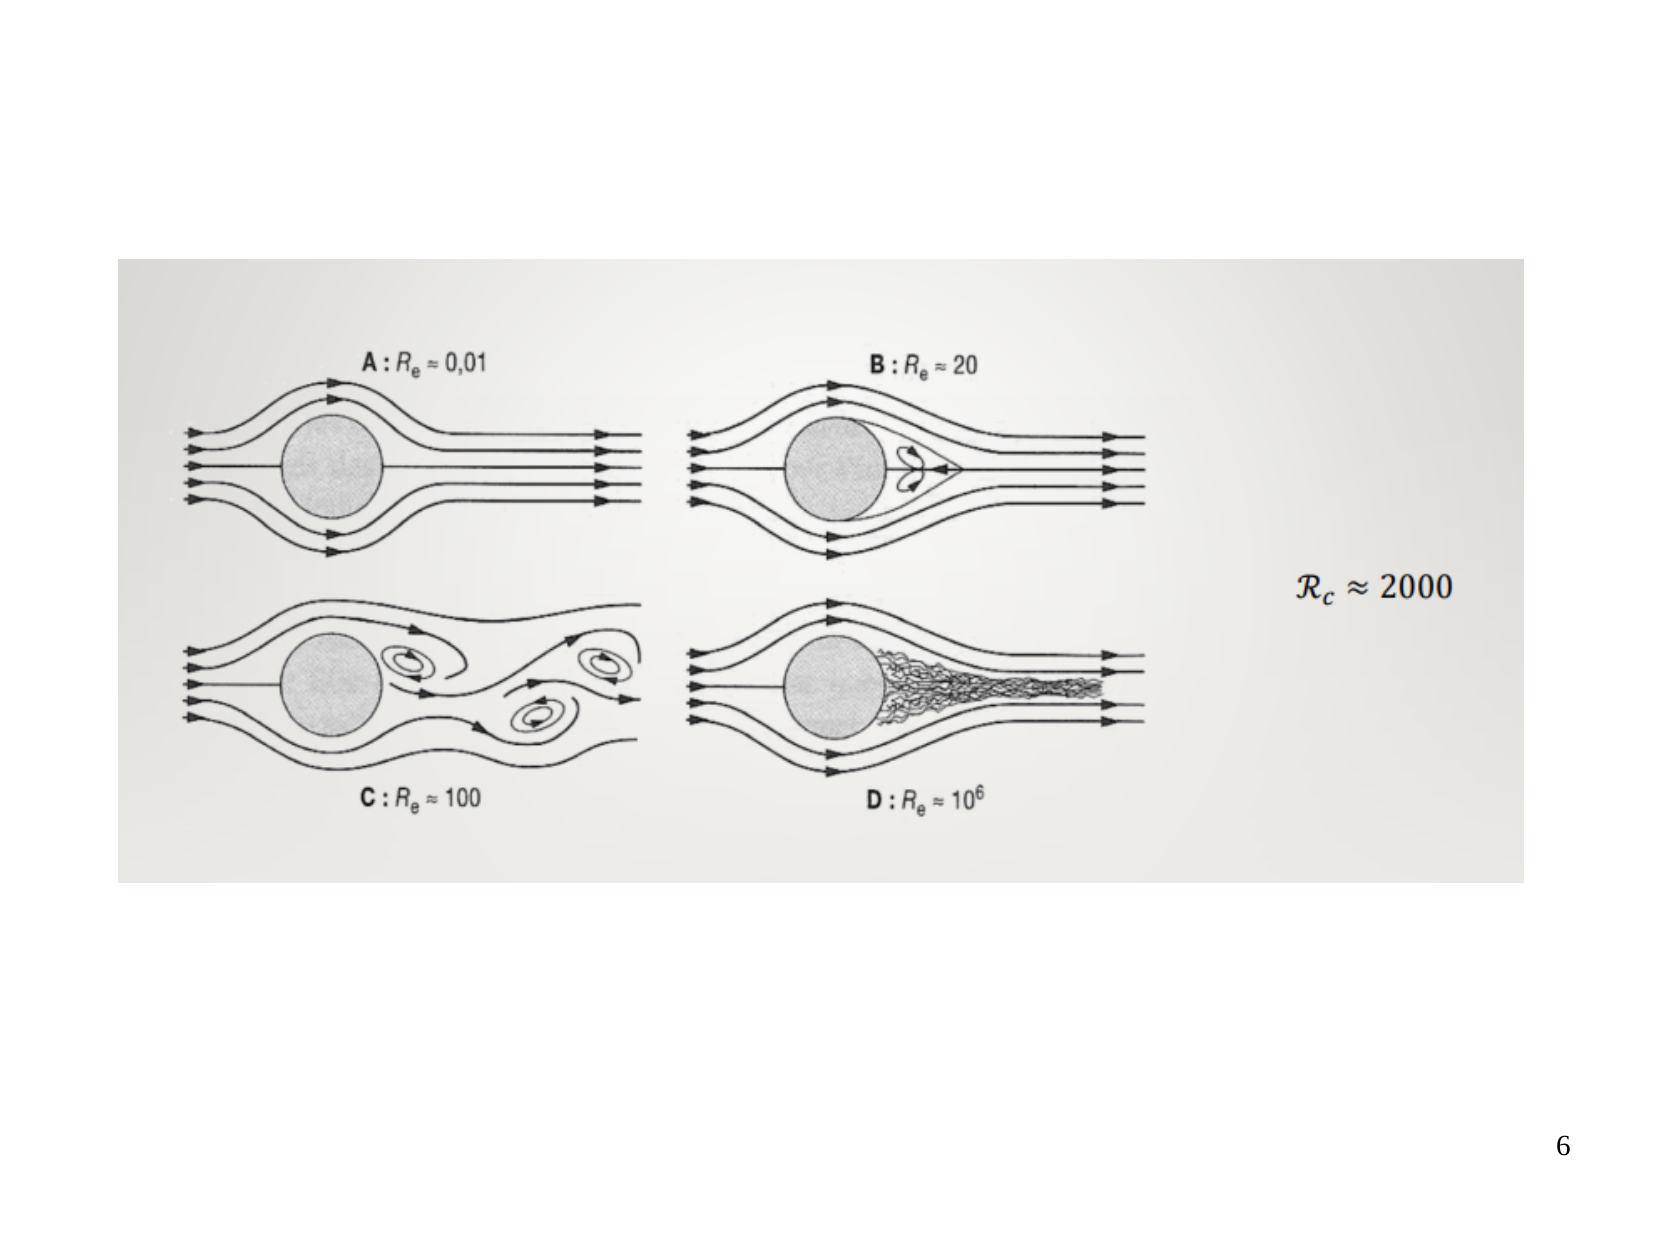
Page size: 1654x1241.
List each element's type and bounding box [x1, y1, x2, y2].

picture [118, 259, 1524, 883]
